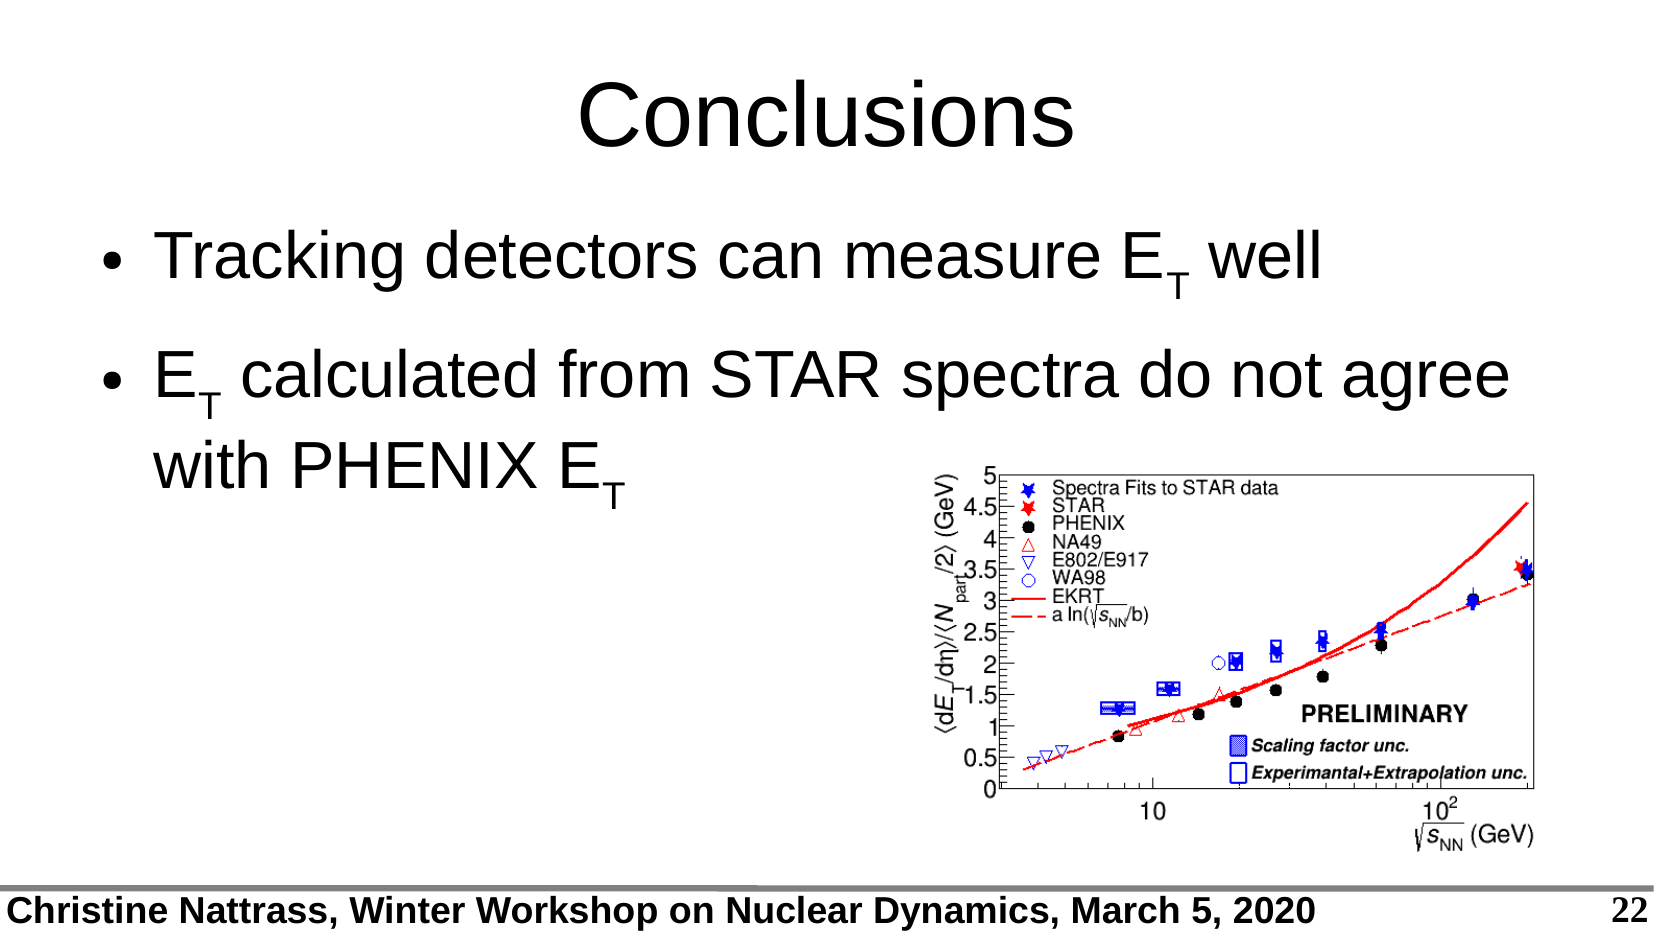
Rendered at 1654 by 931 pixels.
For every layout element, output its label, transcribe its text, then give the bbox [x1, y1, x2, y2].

picture [930, 464, 1552, 856]
title Conclusions [82, 37, 1571, 193]
list Tracking detectors can measure ET well ET calculated from STAR spectra do not agree with PHENIX ET [82, 217, 1571, 758]
